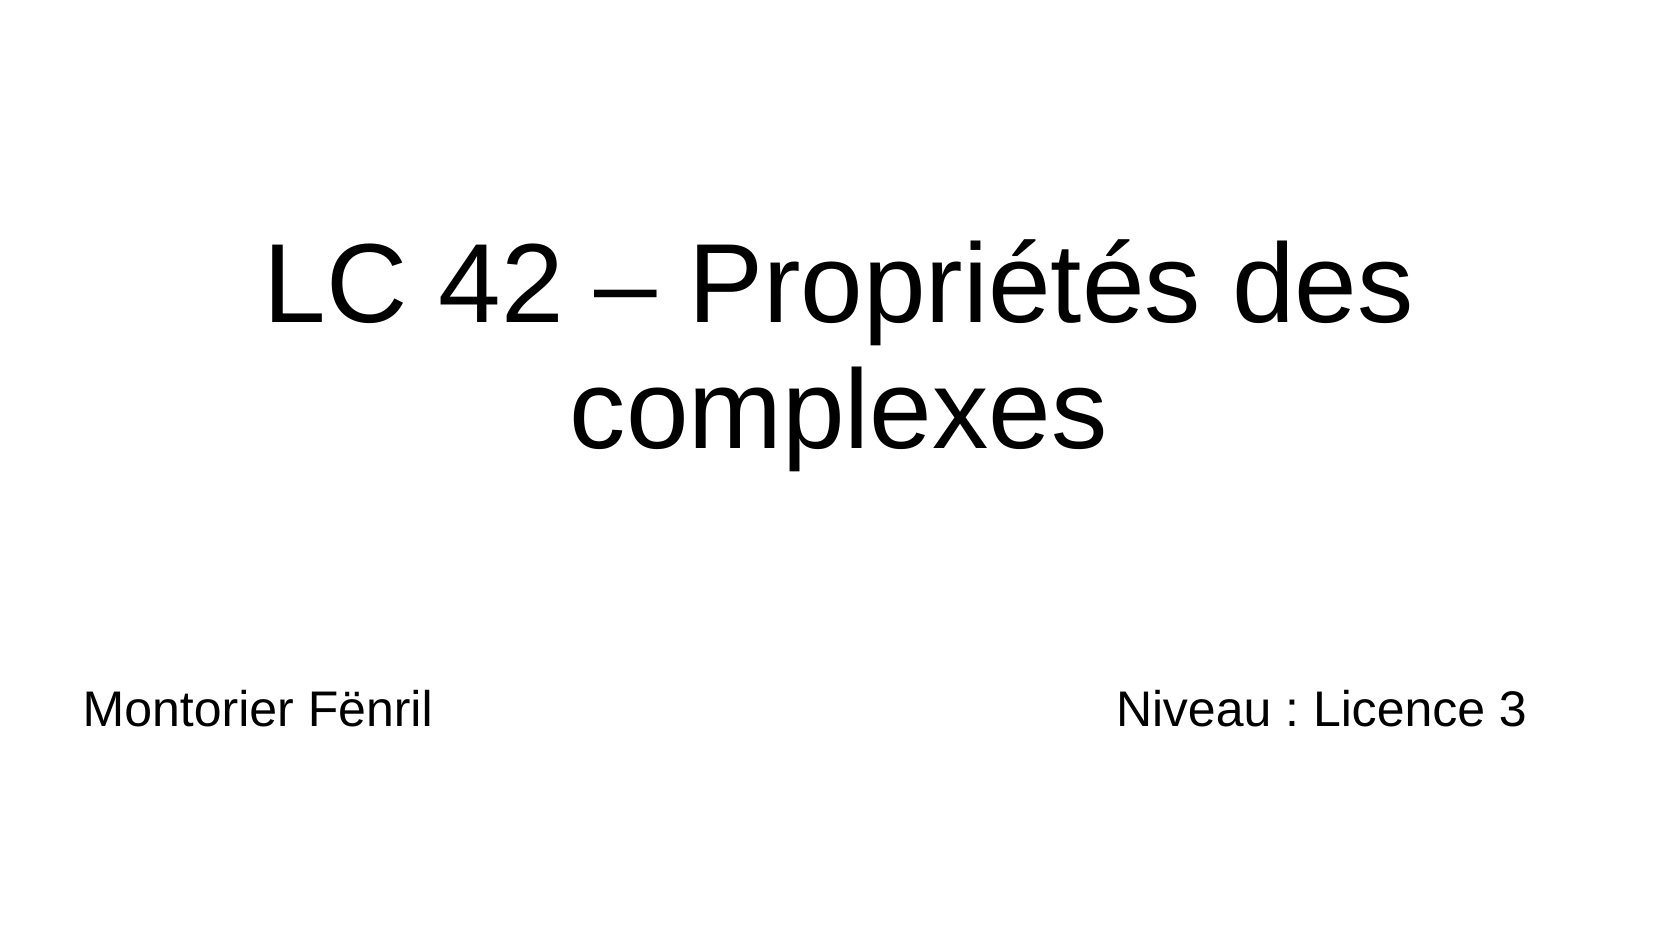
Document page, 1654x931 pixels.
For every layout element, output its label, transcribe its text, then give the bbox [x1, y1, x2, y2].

title LC 42 – Propriétés des complexes [94, 136, 1583, 557]
subtitle Montorier Fënril Niveau : Licence 3 [82, 661, 1571, 758]
